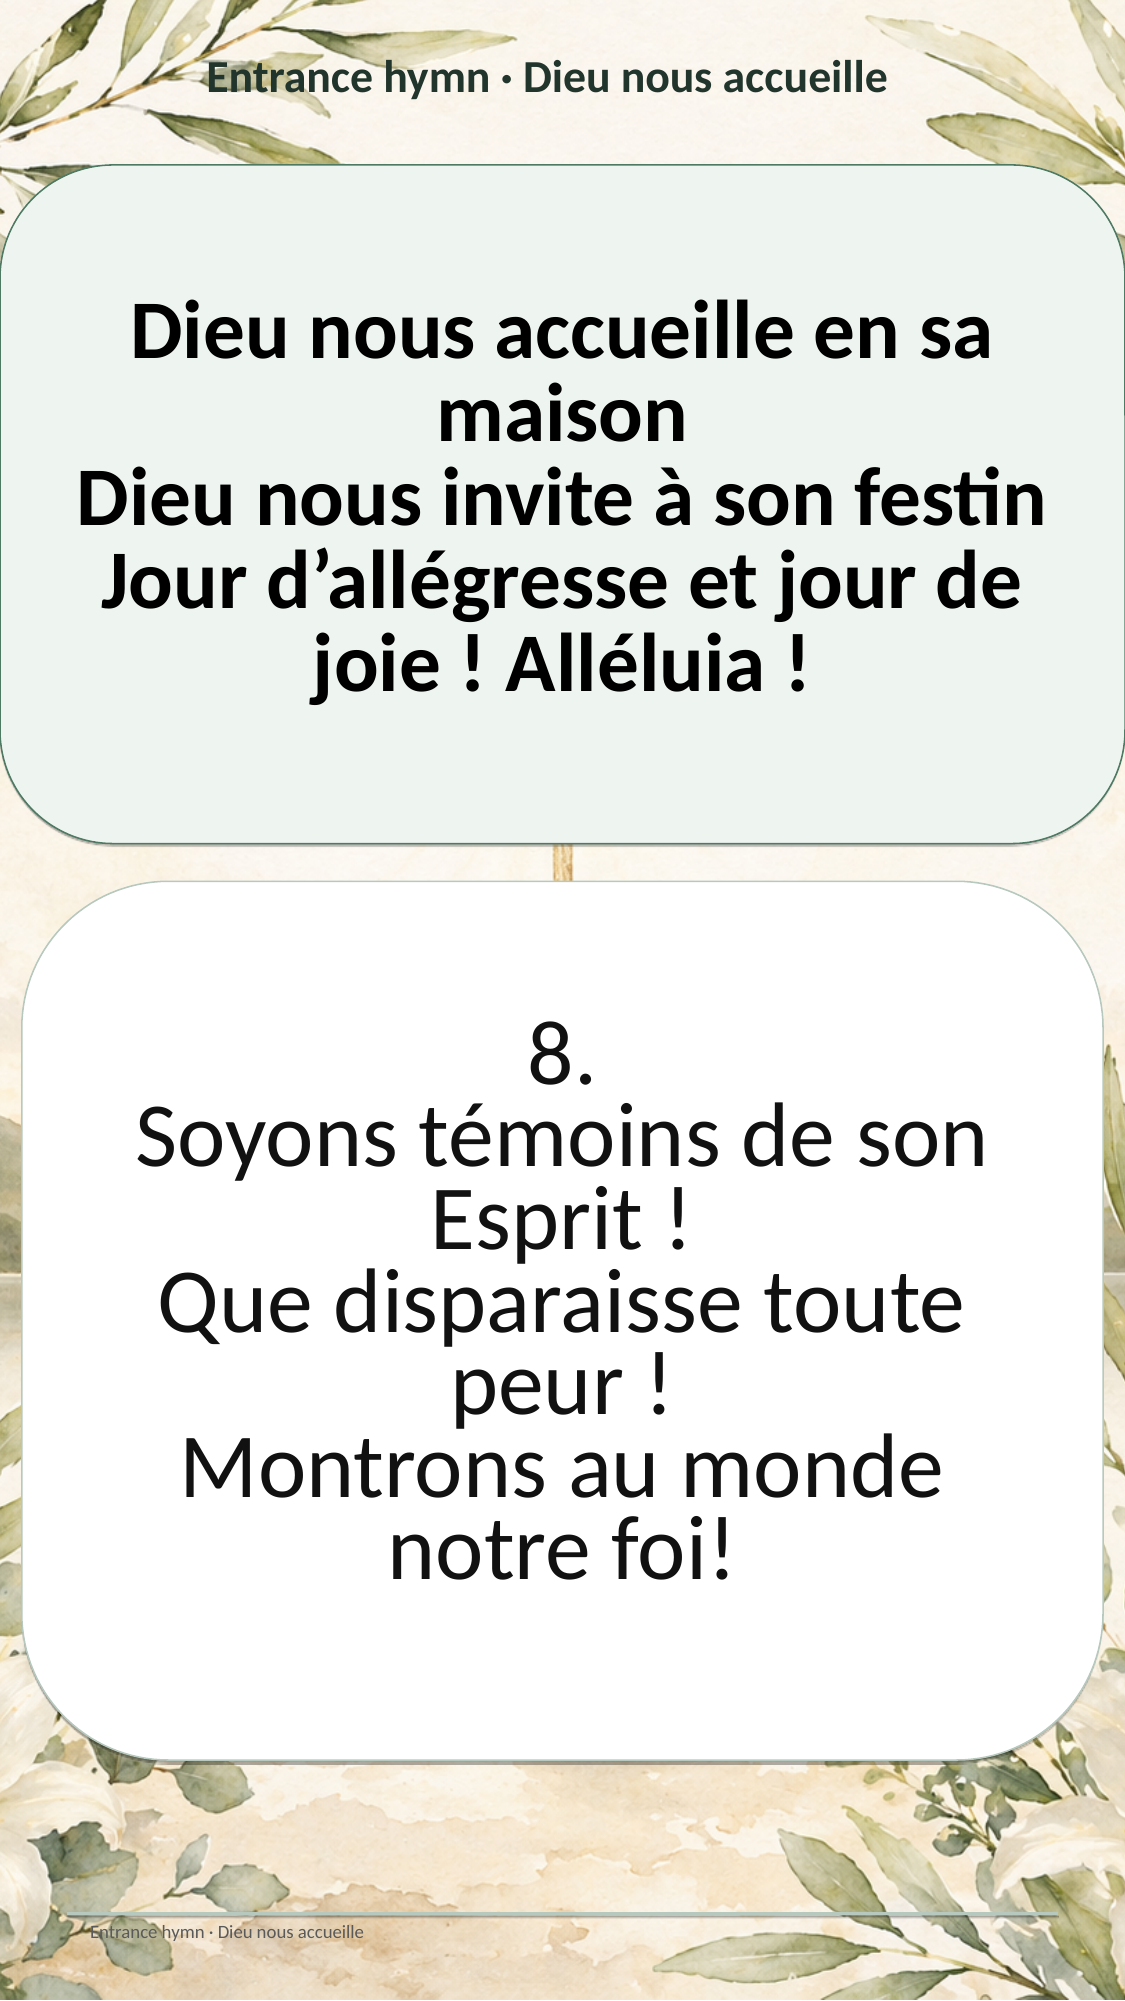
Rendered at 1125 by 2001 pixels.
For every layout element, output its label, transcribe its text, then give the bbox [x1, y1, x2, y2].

picture [0, 0, 1125, 263]
text_box Entrance hymn · Dieu nous accueille [67, 51, 1028, 122]
text_box 8. Soyons témoins de son Esprit ! Que disparaisse toute peur ! Montrons au monde notre foi! [67, 939, 1058, 1676]
text_box Dieu nous accueille en sa maison Dieu nous invite à son festin Jour d’allégresse et jour de joie ! Alléluia ! [0, 164, 1125, 844]
text_box [21, 881, 1104, 1761]
text_box Entrance hymn · Dieu nous accueille [75, 1916, 736, 1955]
picture [0, 746, 1125, 2000]
